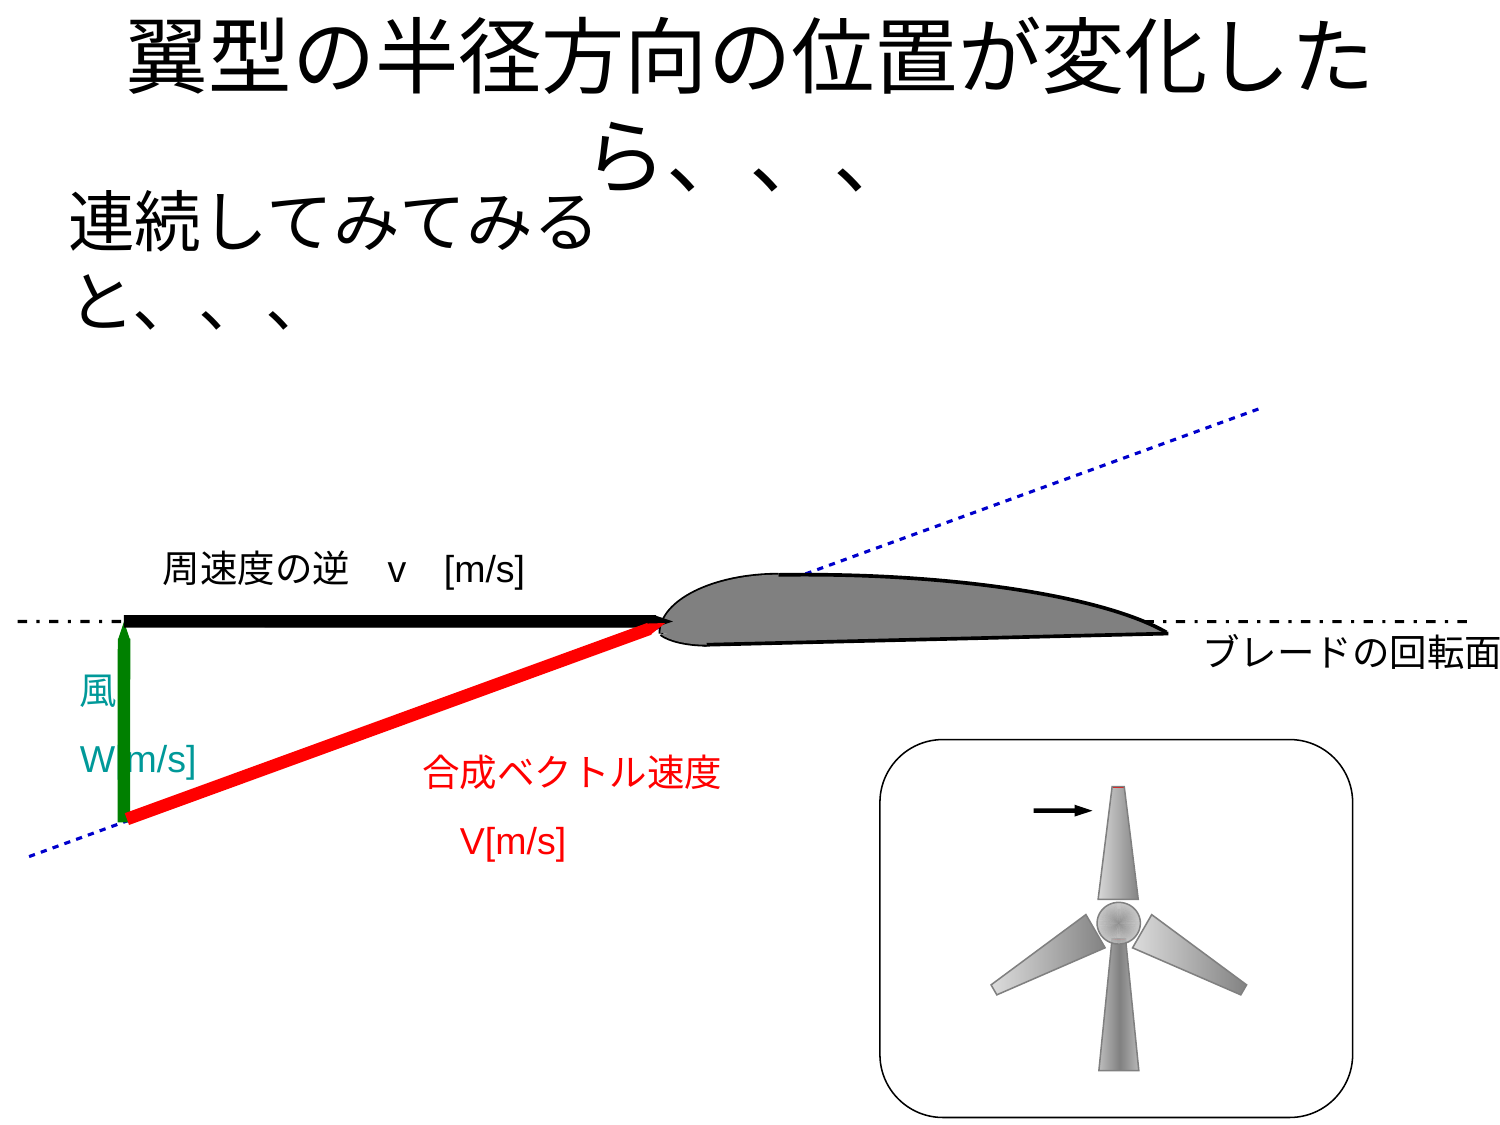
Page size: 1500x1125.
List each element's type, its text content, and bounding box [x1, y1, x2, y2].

text_box 風 W[m/s] [64, 659, 117, 788]
text_box [879, 739, 1353, 1118]
text_box 合成ベクトル速度 V[m/s] [407, 741, 925, 870]
text_box [660, 574, 1158, 645]
text_box 周速度の逆 v [m/s] [147, 537, 609, 598]
title 翼型の半径方向の位置が変化したら、、、 [0, 0, 1500, 185]
text_box 連続してみてみると、、、 [53, 172, 774, 268]
text_box 風 W[m/s] [131, 659, 231, 788]
text_box ブレードの回転面 [1187, 621, 1500, 682]
